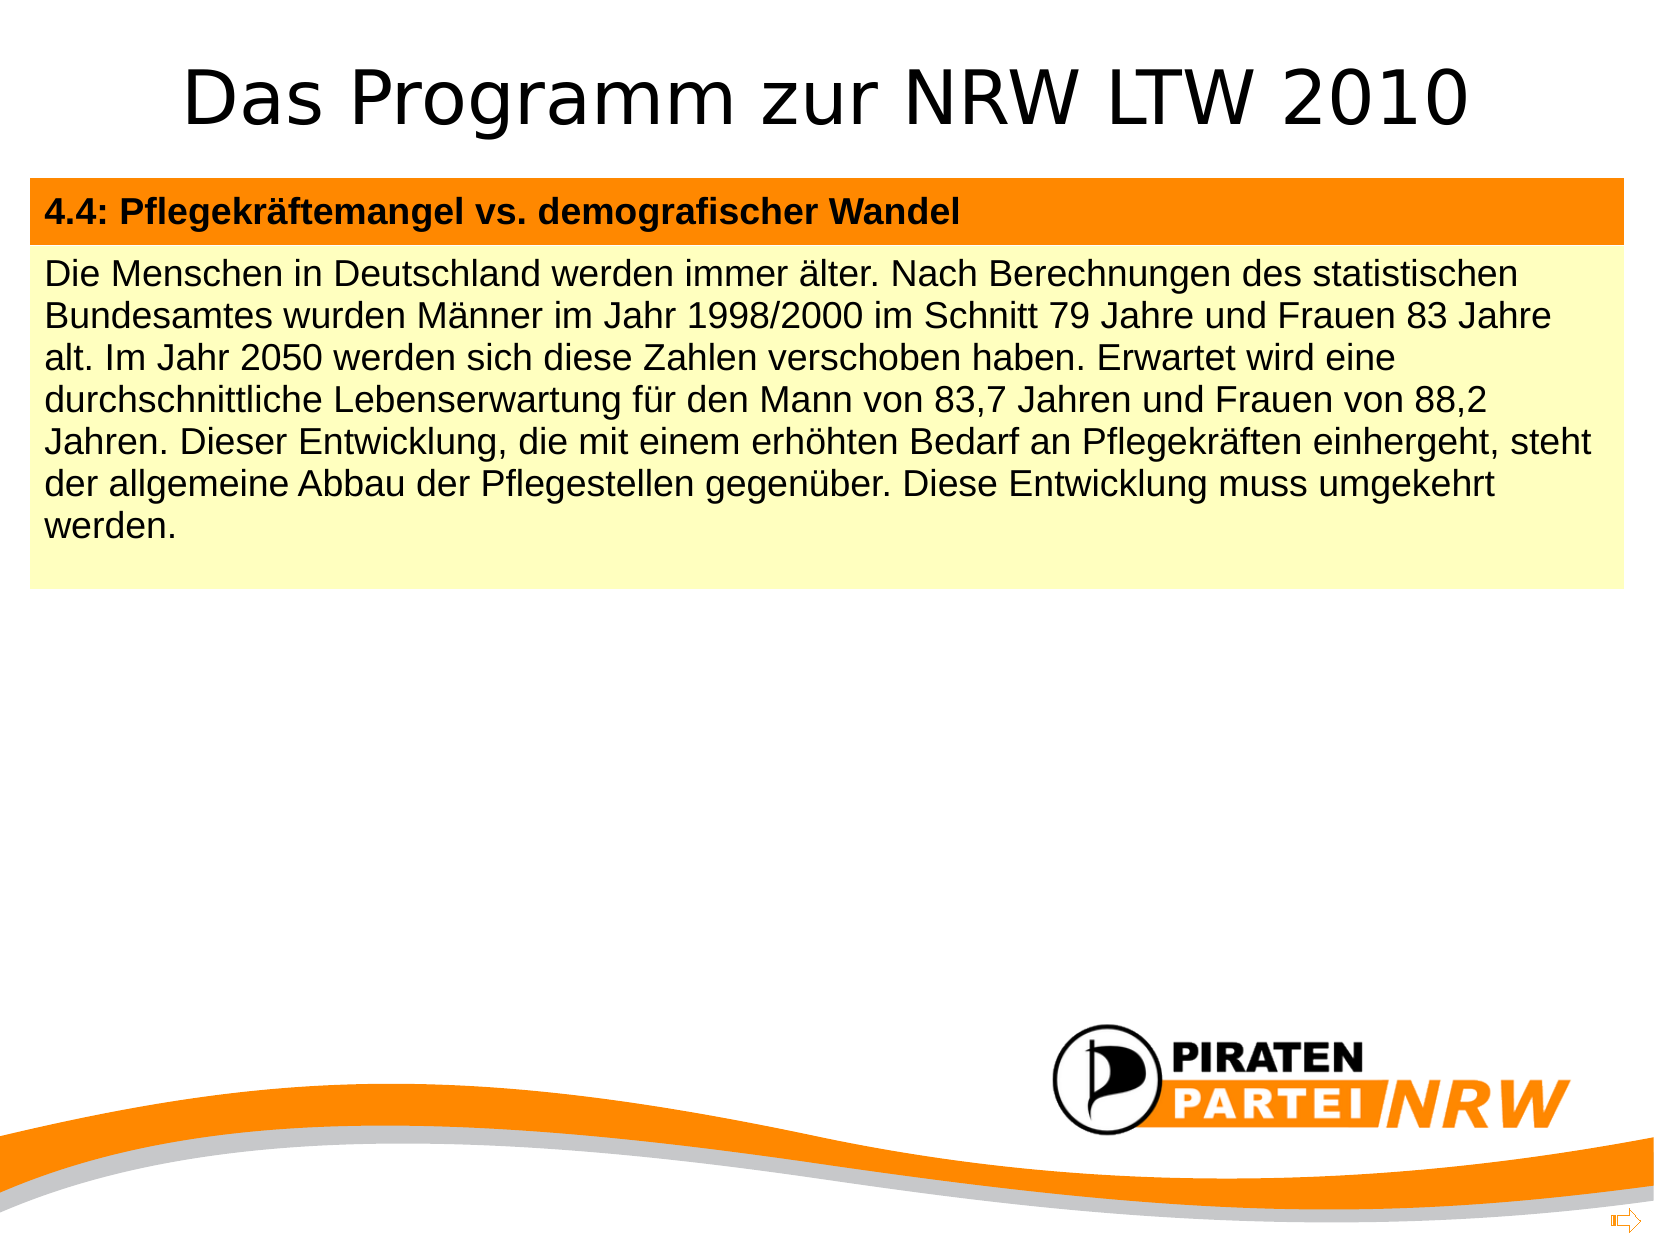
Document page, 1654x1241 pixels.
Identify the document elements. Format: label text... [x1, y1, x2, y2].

table_header 4.4: ﻿Pflegekräftemangel vs. demografischer Wandel [30, 178, 1624, 245]
title Das Programm zur NRW LTW 2010 [82, 54, 1571, 143]
table_cell Die Menschen in Deutschland werden immer älter. Nach Berechnungen des statistischen Bundesamtes wurden Männer im Jahr 1998/2000 im Schnitt 79 Jahre und Frauen 83 Jahre alt. Im Jahr 2050 werden sich diese Zahlen verschoben haben. Erwartet wird eine durchschnittliche Lebenserwartung für den Mann von 83,7 Jahren und Frauen von 88,2 Jahren. Dieser Entwicklung, die mit einem erhöhten Bedarf an Pflegekräften einhergeht, steht der allgemeine Abbau der Pflegestellen gegenüber. Diese Entwicklung muss umgekehrt werden. [30, 246, 1624, 589]
picture [1045, 1021, 1579, 1140]
